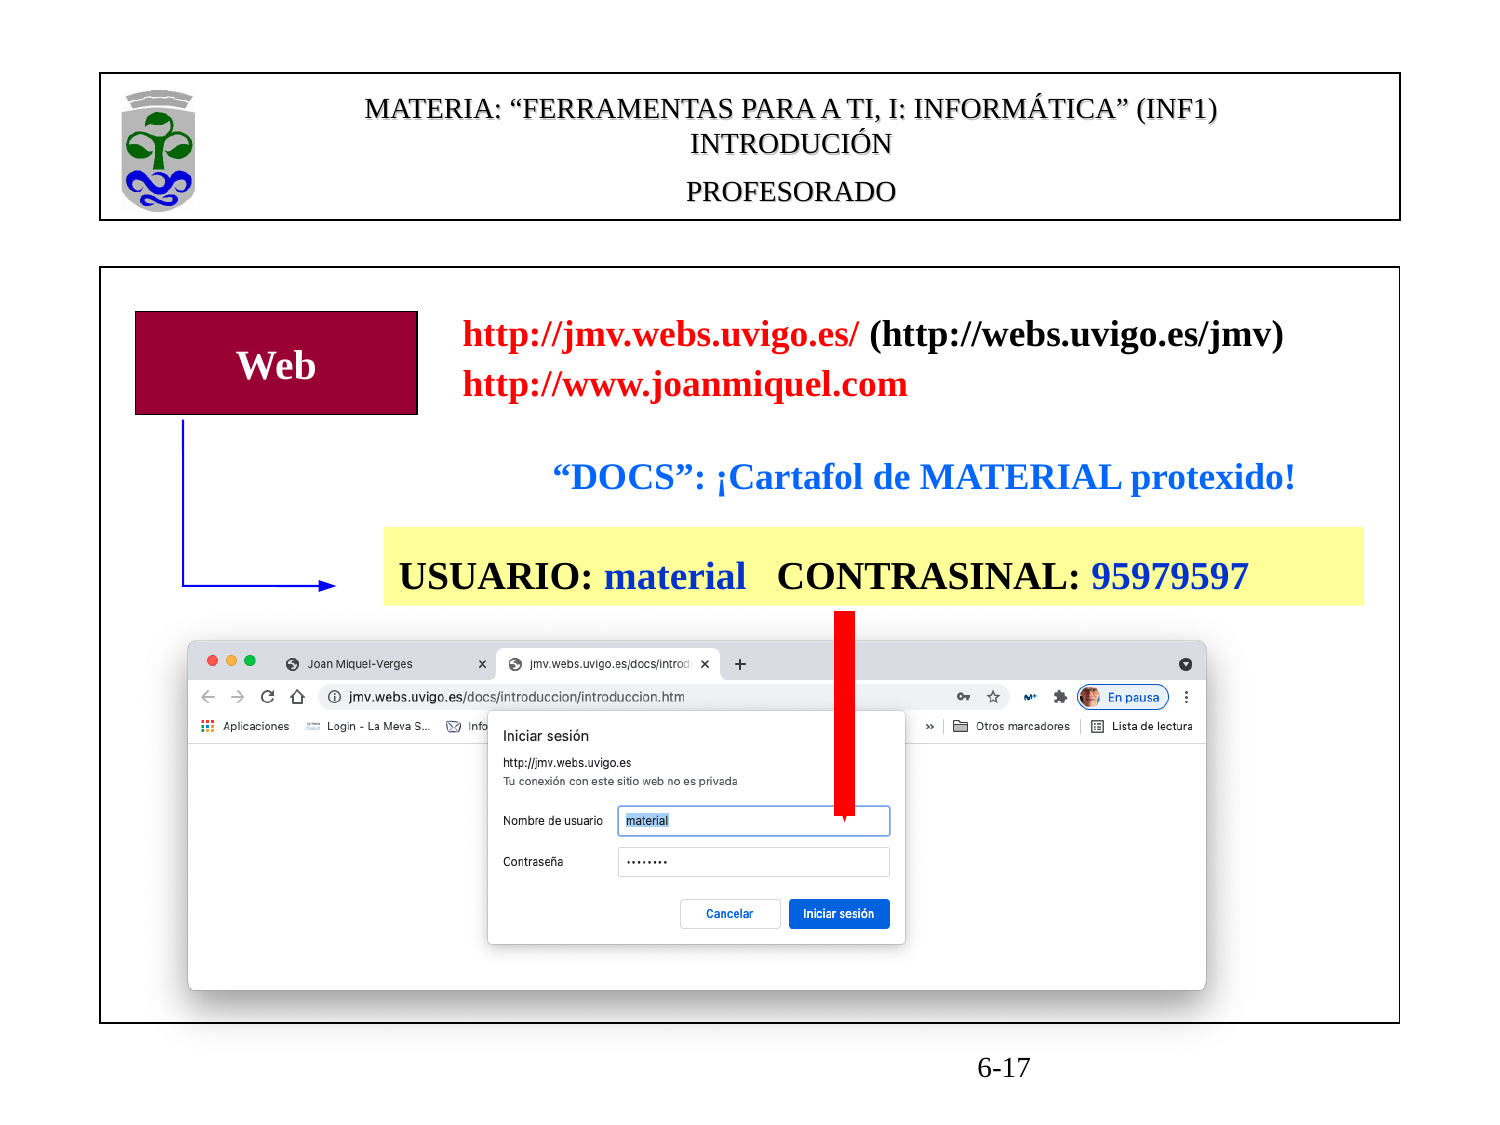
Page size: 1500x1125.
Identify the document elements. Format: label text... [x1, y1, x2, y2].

text_box USUARIO: material CONTRASINAL: 95979597 [383, 527, 1365, 606]
text_box “DOCS”: ¡Cartafol de MATERIAL protexido! [537, 444, 1365, 506]
text_box 6-17 [962, 1040, 1423, 1083]
text_box MATERIA: “FERRAMENTAS PARA A TI, I: INFORMÁTICA” (INF1) INTRODUCIÓN PROFESORADO [206, 81, 1377, 217]
text_box http://jmv.webs.uvigo.es/ (http://webs.uvigo.es/jmv) http://www.joanmiquel.com [447, 300, 1377, 414]
text_box Web [136, 311, 417, 415]
picture [135, 605, 1258, 1059]
